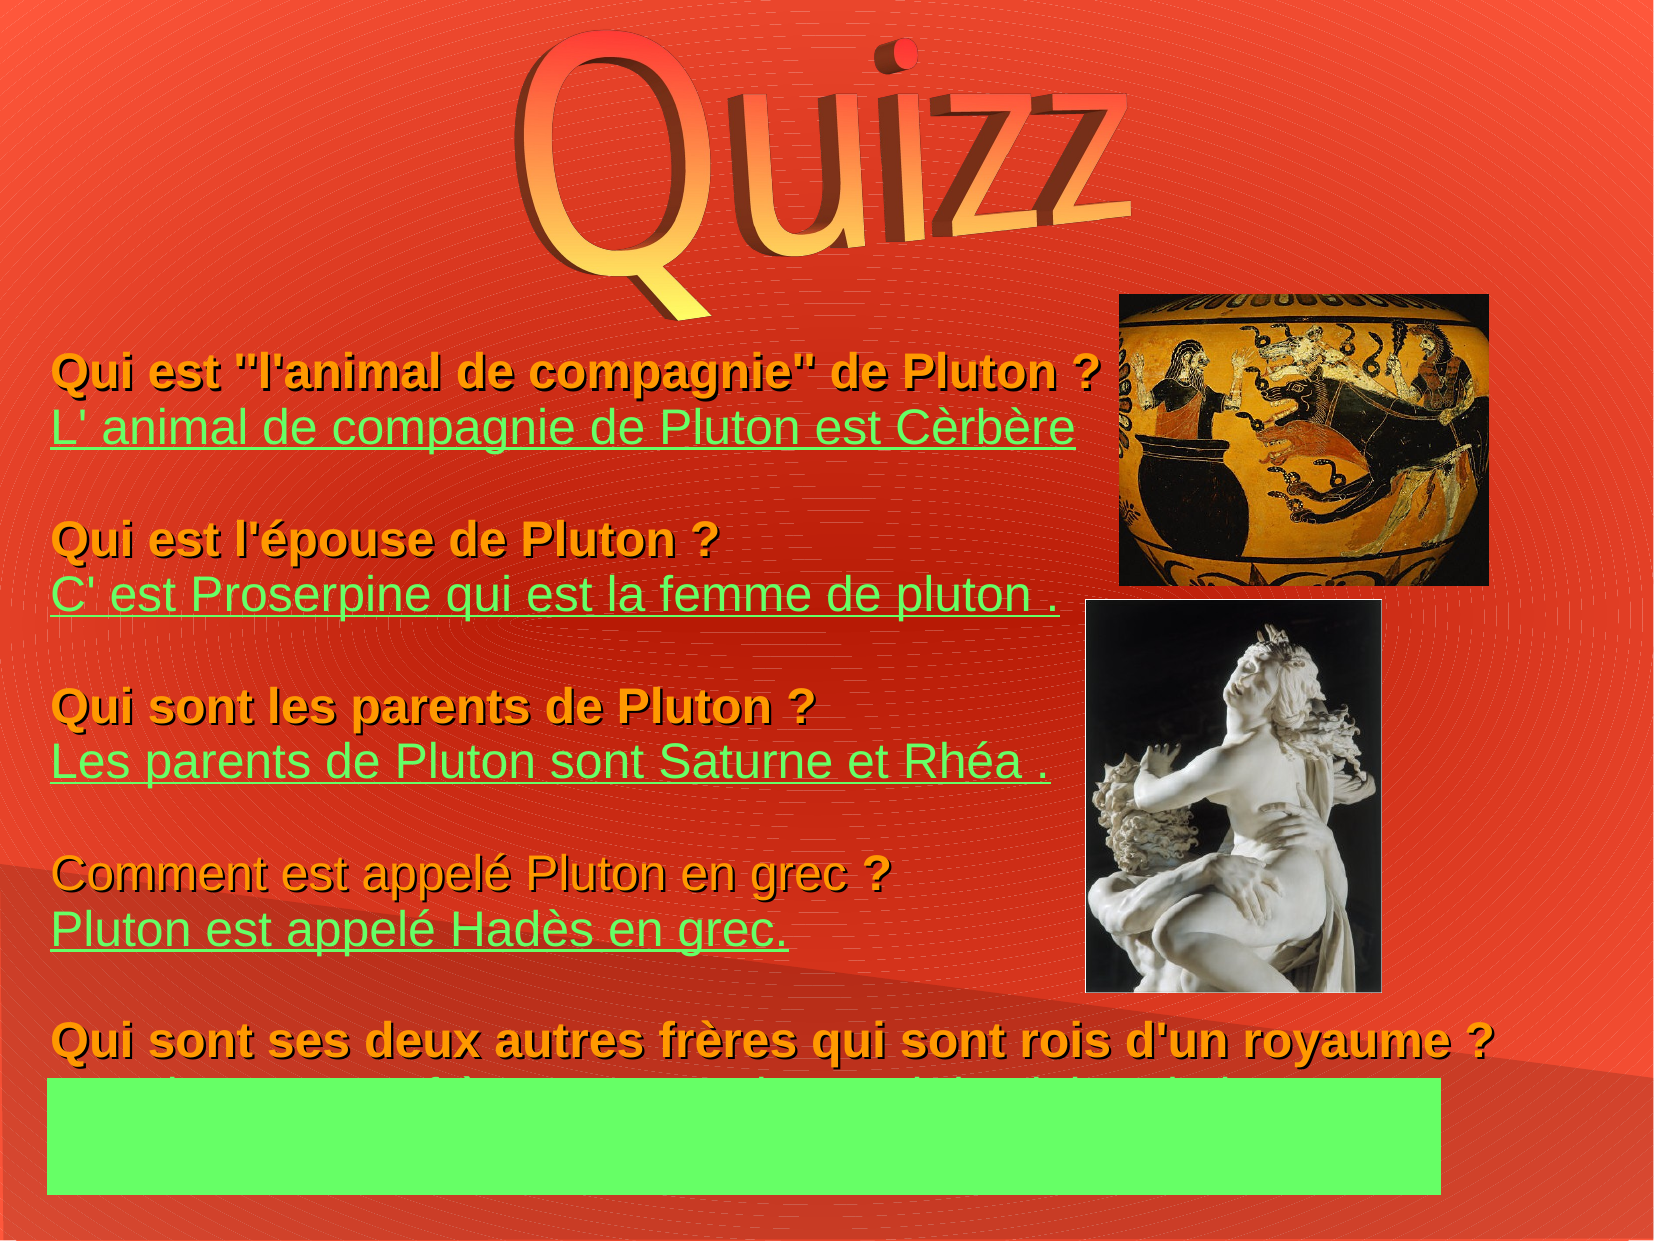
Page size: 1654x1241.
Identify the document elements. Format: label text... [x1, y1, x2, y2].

picture [1119, 294, 1489, 586]
title [82, 72, 627, 278]
title [552, 72, 671, 250]
text_box Qui est ''l'animal de compagnie'' de Pluton ? L' animal de compagnie de Pluton est Cèrbère Qui est l'épouse de Pluton ? C' est Proserpine qui est la femme de pluton . Qui sont les parents de Pluton ? Les parents de Pluton sont Saturne et Rhéa . Comment est appelé Pluton en grec ? Pluton est appelé Hadès en grec. Qui sont ses deux autres frères qui sont rois d'un royaume ? Ses deux autres frères sont Jupiter : roi du ciel et de la terre et Neptune : roi des mers et des océans . [35, 336, 1630, 1195]
picture [1085, 599, 1382, 993]
title [663, 72, 1571, 278]
text_box [47, 1078, 1441, 1195]
